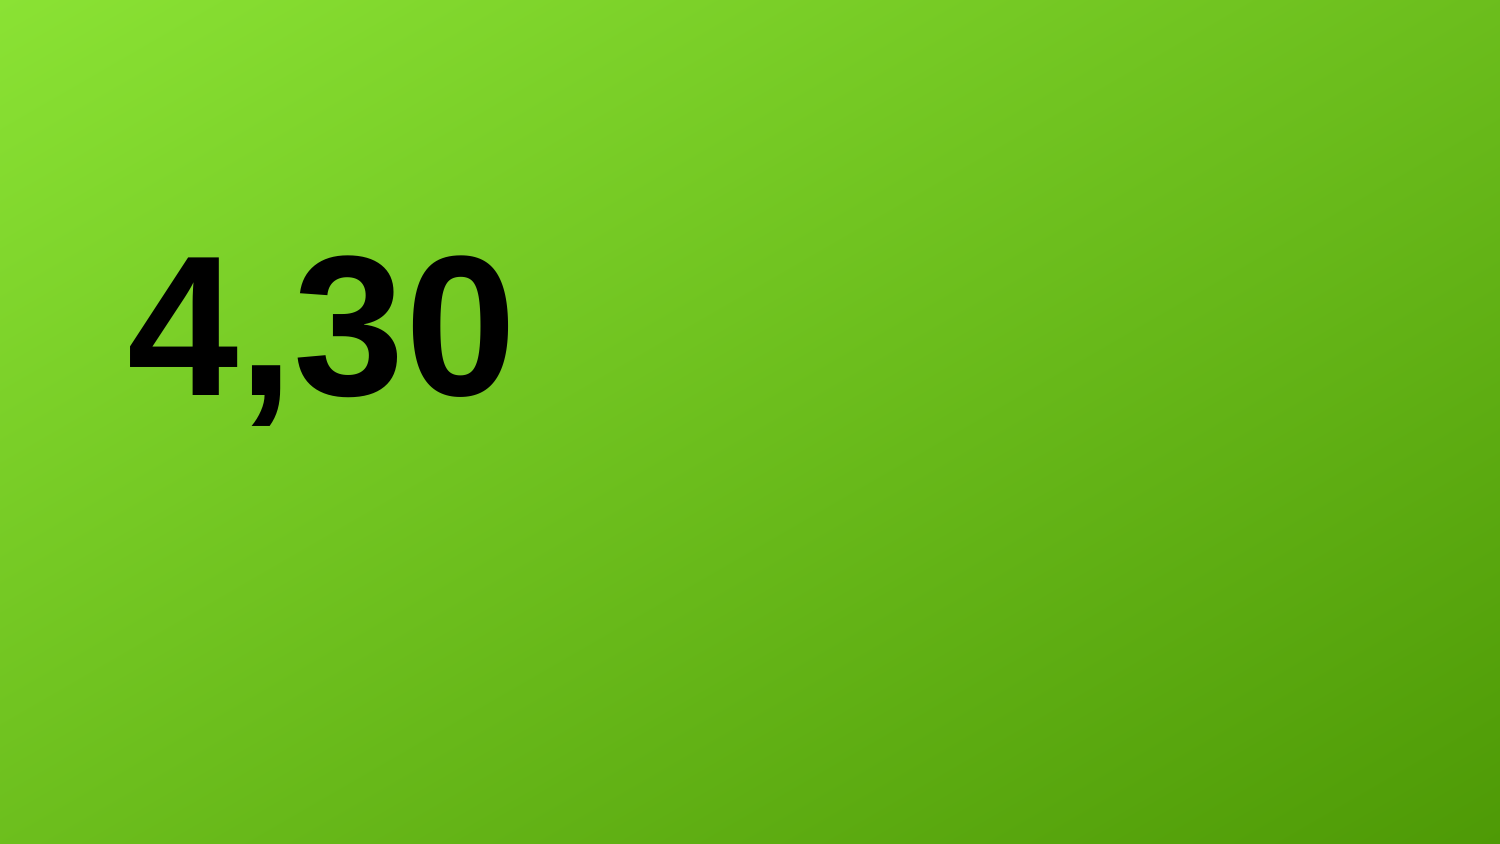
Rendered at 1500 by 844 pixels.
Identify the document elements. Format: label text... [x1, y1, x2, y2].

text_box 4,30 [112, 259, 1388, 450]
text_box 4,30 [440, 277, 480, 375]
text_box 4,30 [152, 284, 193, 347]
